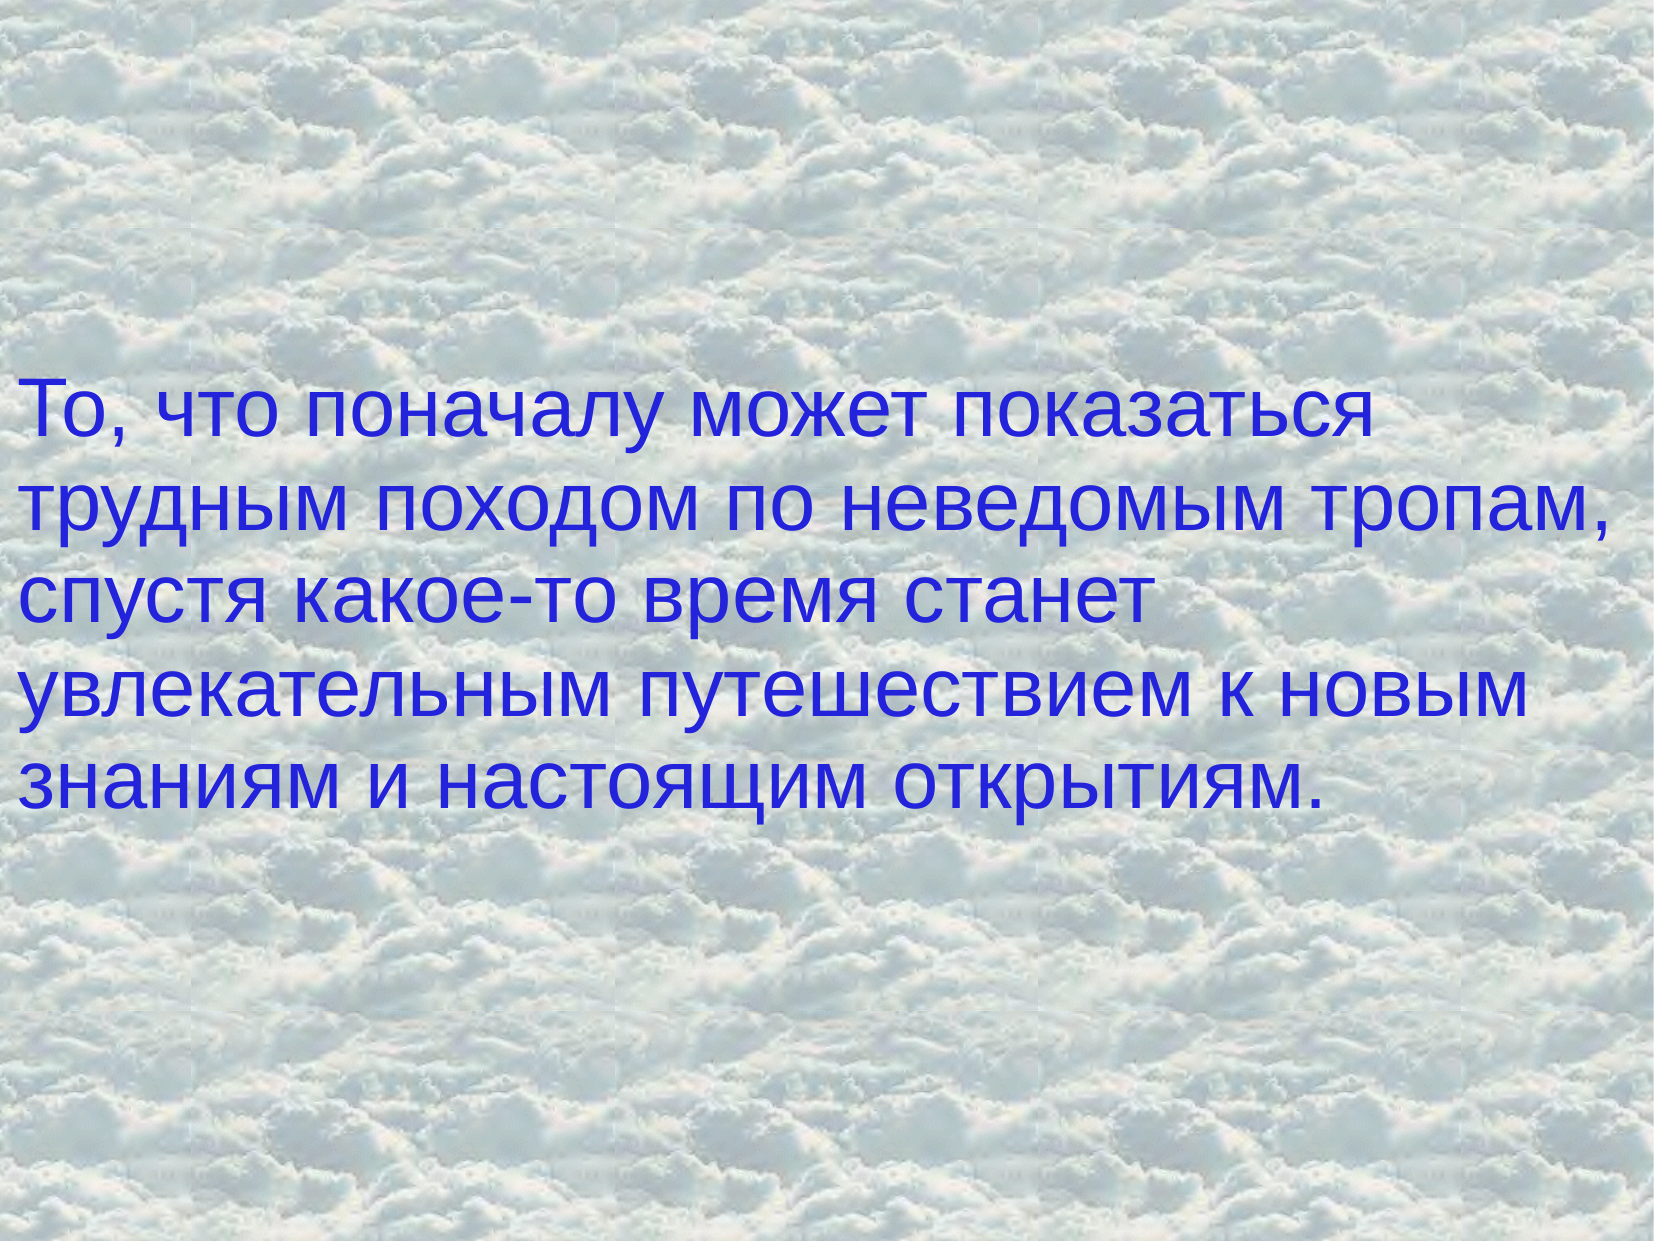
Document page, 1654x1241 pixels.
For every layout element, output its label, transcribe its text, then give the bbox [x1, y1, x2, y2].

text_box То, что поначалу может показаться трудным походом по неведомым тропам, спустя какое-то время станет увлекательным путешествием к новым знаниям и настоящим открытиям. [2, 354, 1654, 1017]
picture [0, 0, 1654, 1241]
